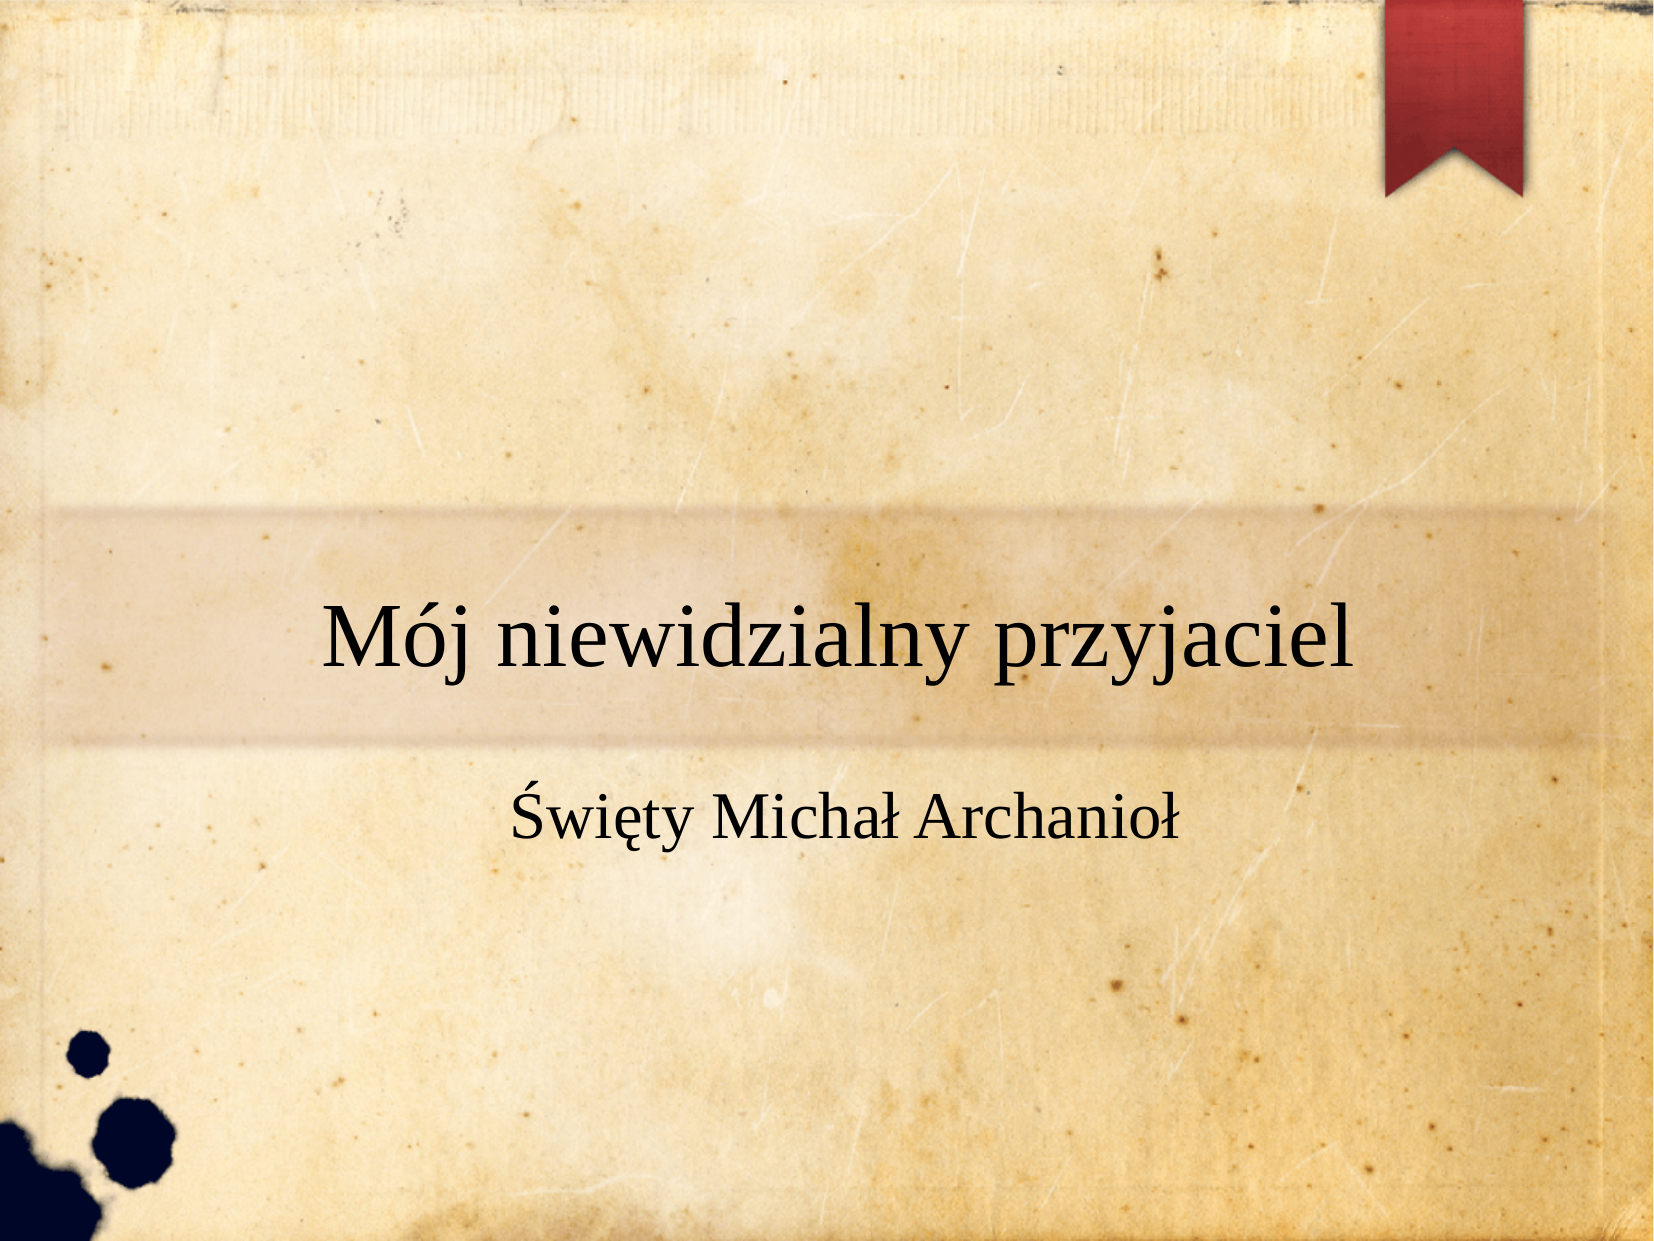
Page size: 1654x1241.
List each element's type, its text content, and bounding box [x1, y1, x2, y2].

picture [0, 0, 1654, 1241]
title Mój niewidzialny przyjaciel [106, 531, 1595, 739]
list Święty Michał Archanioł [82, 779, 1538, 1205]
